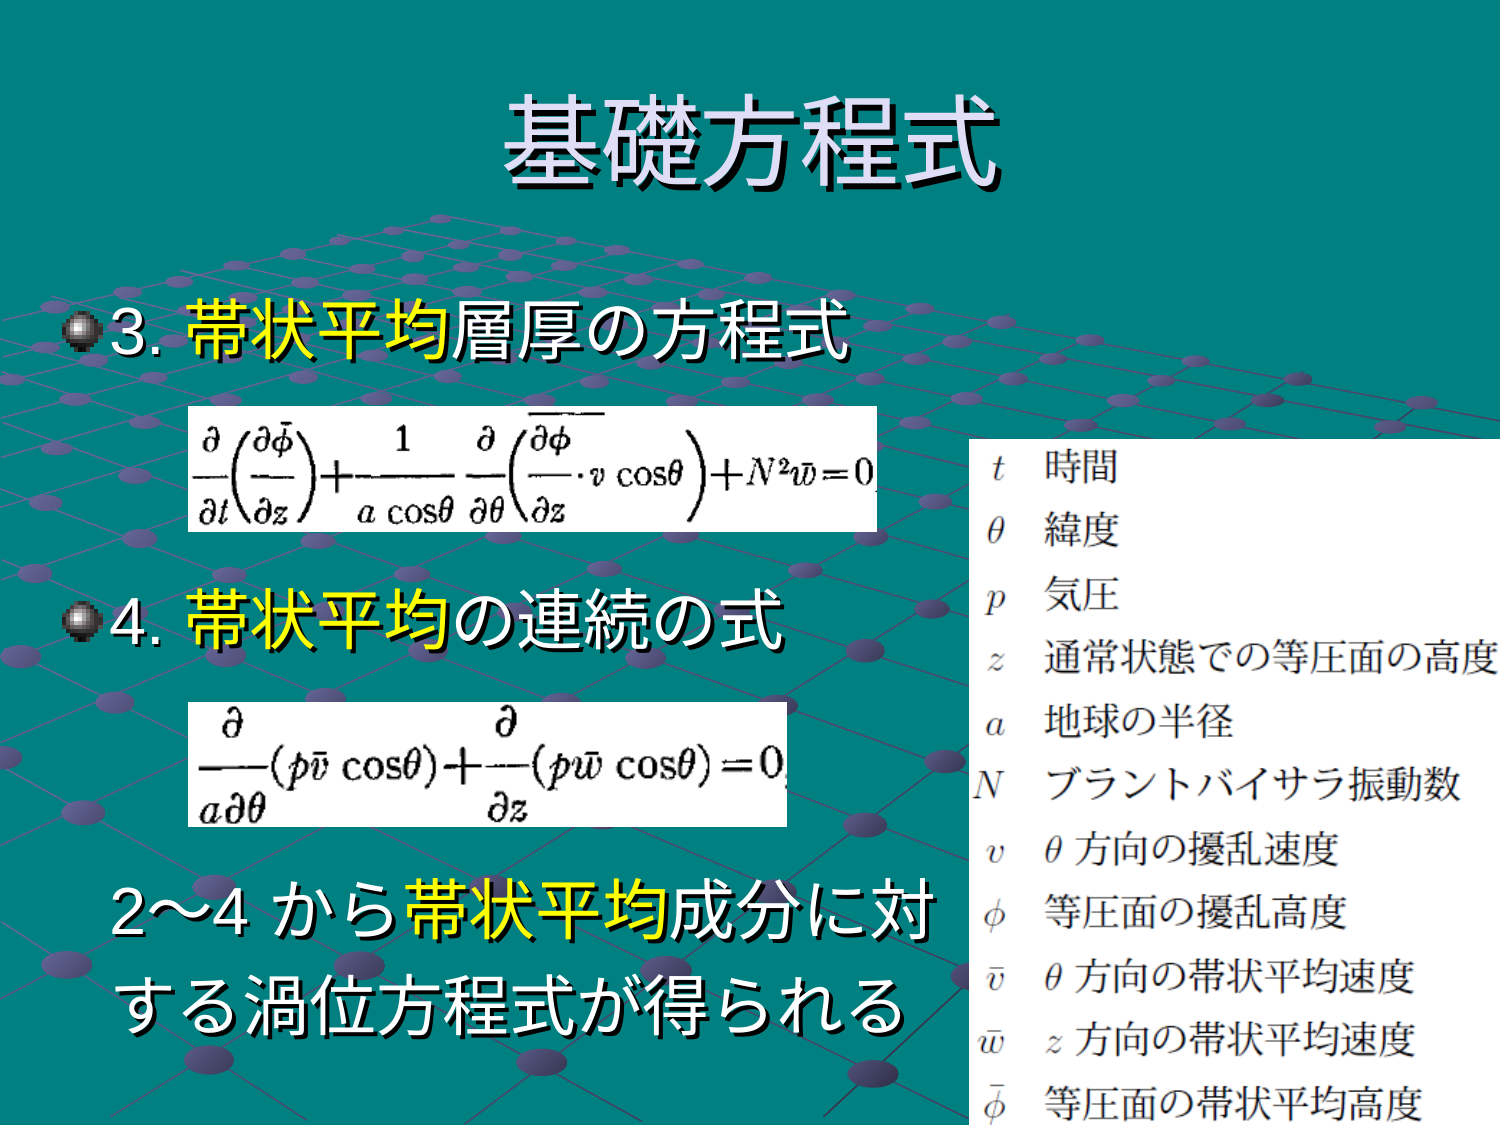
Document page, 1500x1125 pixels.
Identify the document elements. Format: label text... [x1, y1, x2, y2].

picture [188, 406, 877, 532]
picture [54, 303, 103, 352]
text_box 基礎方程式 [75, 45, 1426, 233]
picture [188, 702, 787, 827]
picture [969, 439, 1500, 1125]
text_box 3. 帯状平均層厚の方程式 4. 帯状平均の連続の式 2～4 から帯状平均成分に対 する渦位方程式が得られる [39, 280, 1412, 1025]
picture [54, 593, 103, 642]
